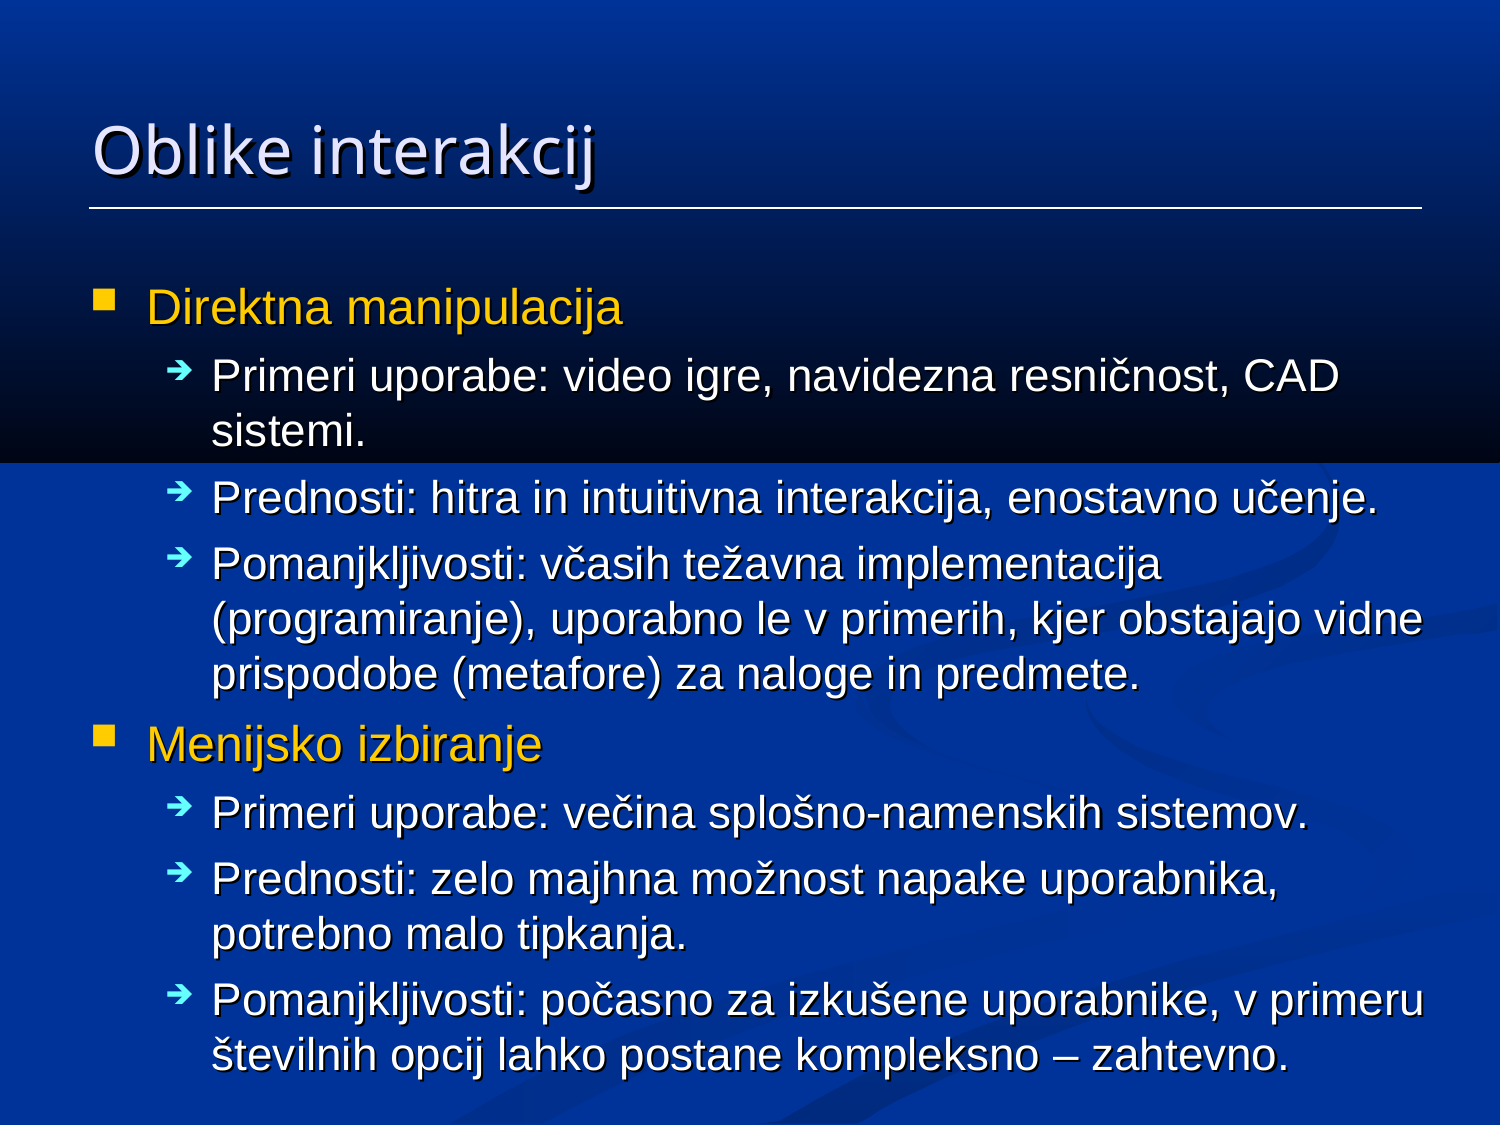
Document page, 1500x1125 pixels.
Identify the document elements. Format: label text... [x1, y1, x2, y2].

list Direktna manipulacija Primeri uporabe: video igre, navidezna resničnost, CAD sistemi. Prednosti: hitra in intuitivna interakcija, enostavno učenje. Pomanjkljivosti: včasih težavna implementacija (programiranje), uporabno le v primerih, kjer obstajajo vidne prispodobe (metafore) za naloge in predmete. Menijsko izbiranje Primeri uporabe: večina splošno-namenskih sistemov. Prednosti: zelo majhna možnost napake uporabnika, potrebno malo tipkanja. Pomanjkljivosti: počasno za izkušene uporabnike, v primeru številnih opcij lahko postane kompleksno – zahtevno. [75, 267, 1471, 1094]
text_box Oblike interakcij [76, 54, 1352, 242]
